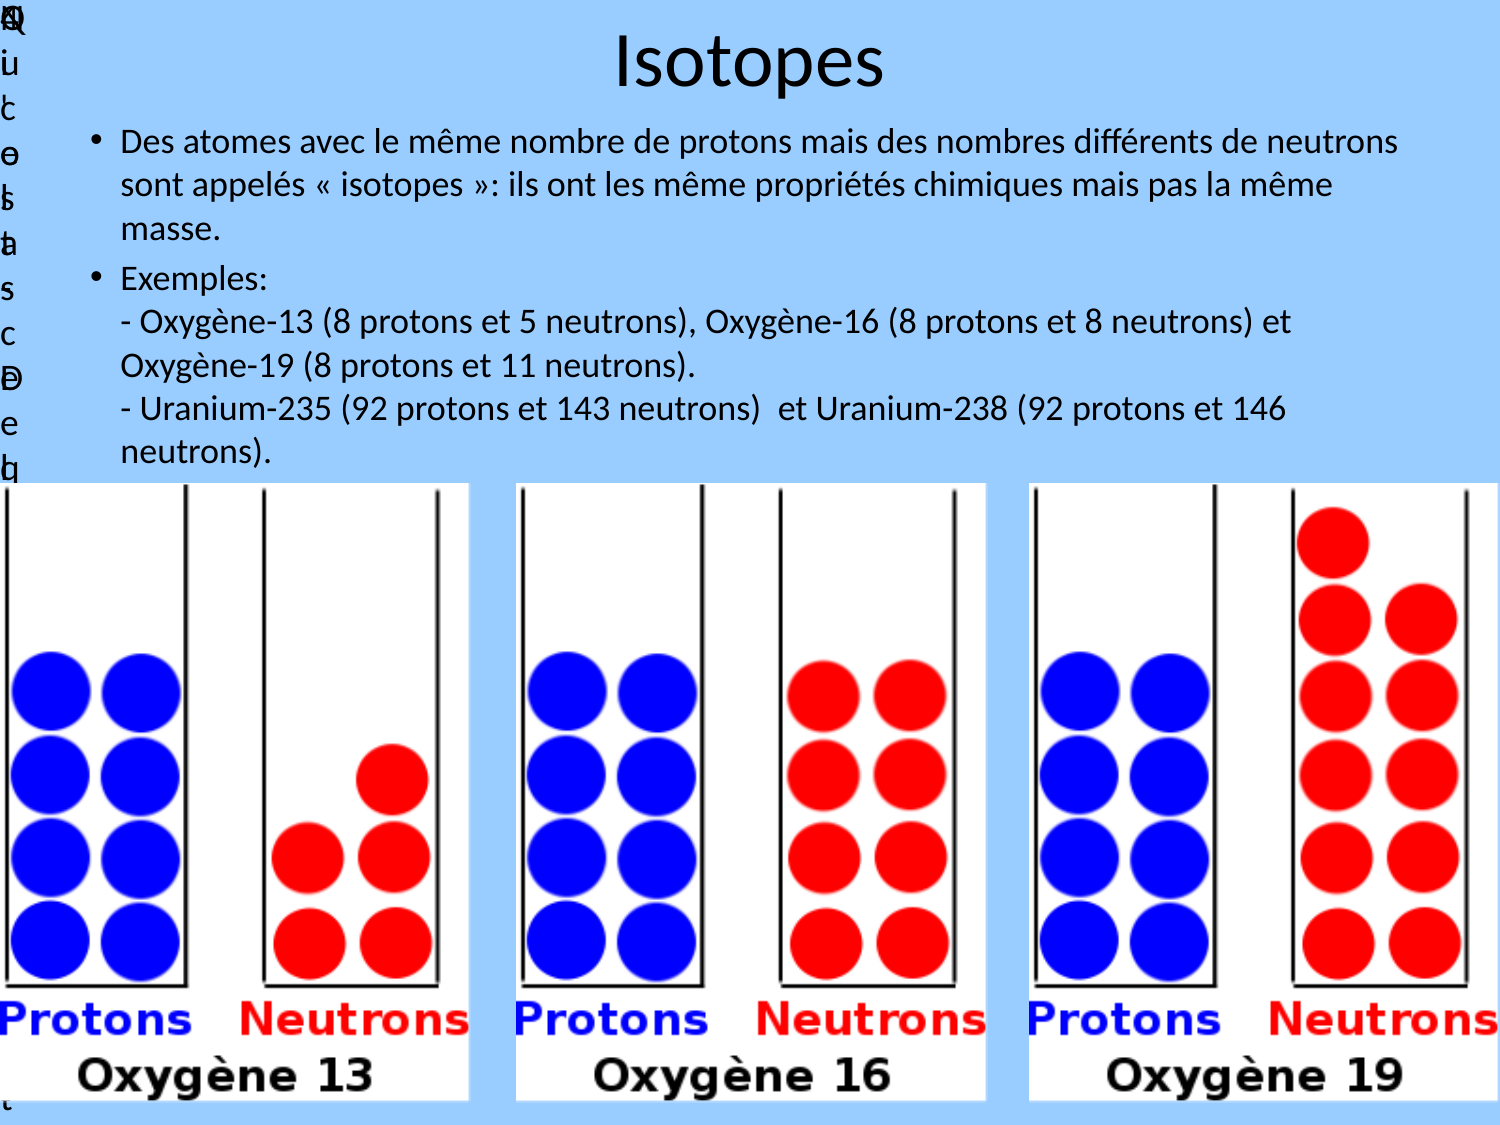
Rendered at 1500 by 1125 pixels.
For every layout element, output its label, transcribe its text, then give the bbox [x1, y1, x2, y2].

list Des atomes avec le même nombre de protons mais des nombres différents de neutrons sont appelés « isotopes »: ils ont les même propriétés chimiques mais pas la même masse. Exemples: - Oxygène-13 (8 protons et 5 neutrons), Oxygène-16 (8 protons et 8 neutrons) et Oxygène-19 (8 protons et 11 neutrons). - Uranium-235 (92 protons et 143 neutrons) et Uranium-238 (92 protons et 146 neutrons). [75, 110, 1425, 484]
picture [516, 483, 988, 1103]
picture [0, 483, 471, 1103]
title Isotopes [75, 0, 1425, 110]
picture [1029, 483, 1500, 1103]
